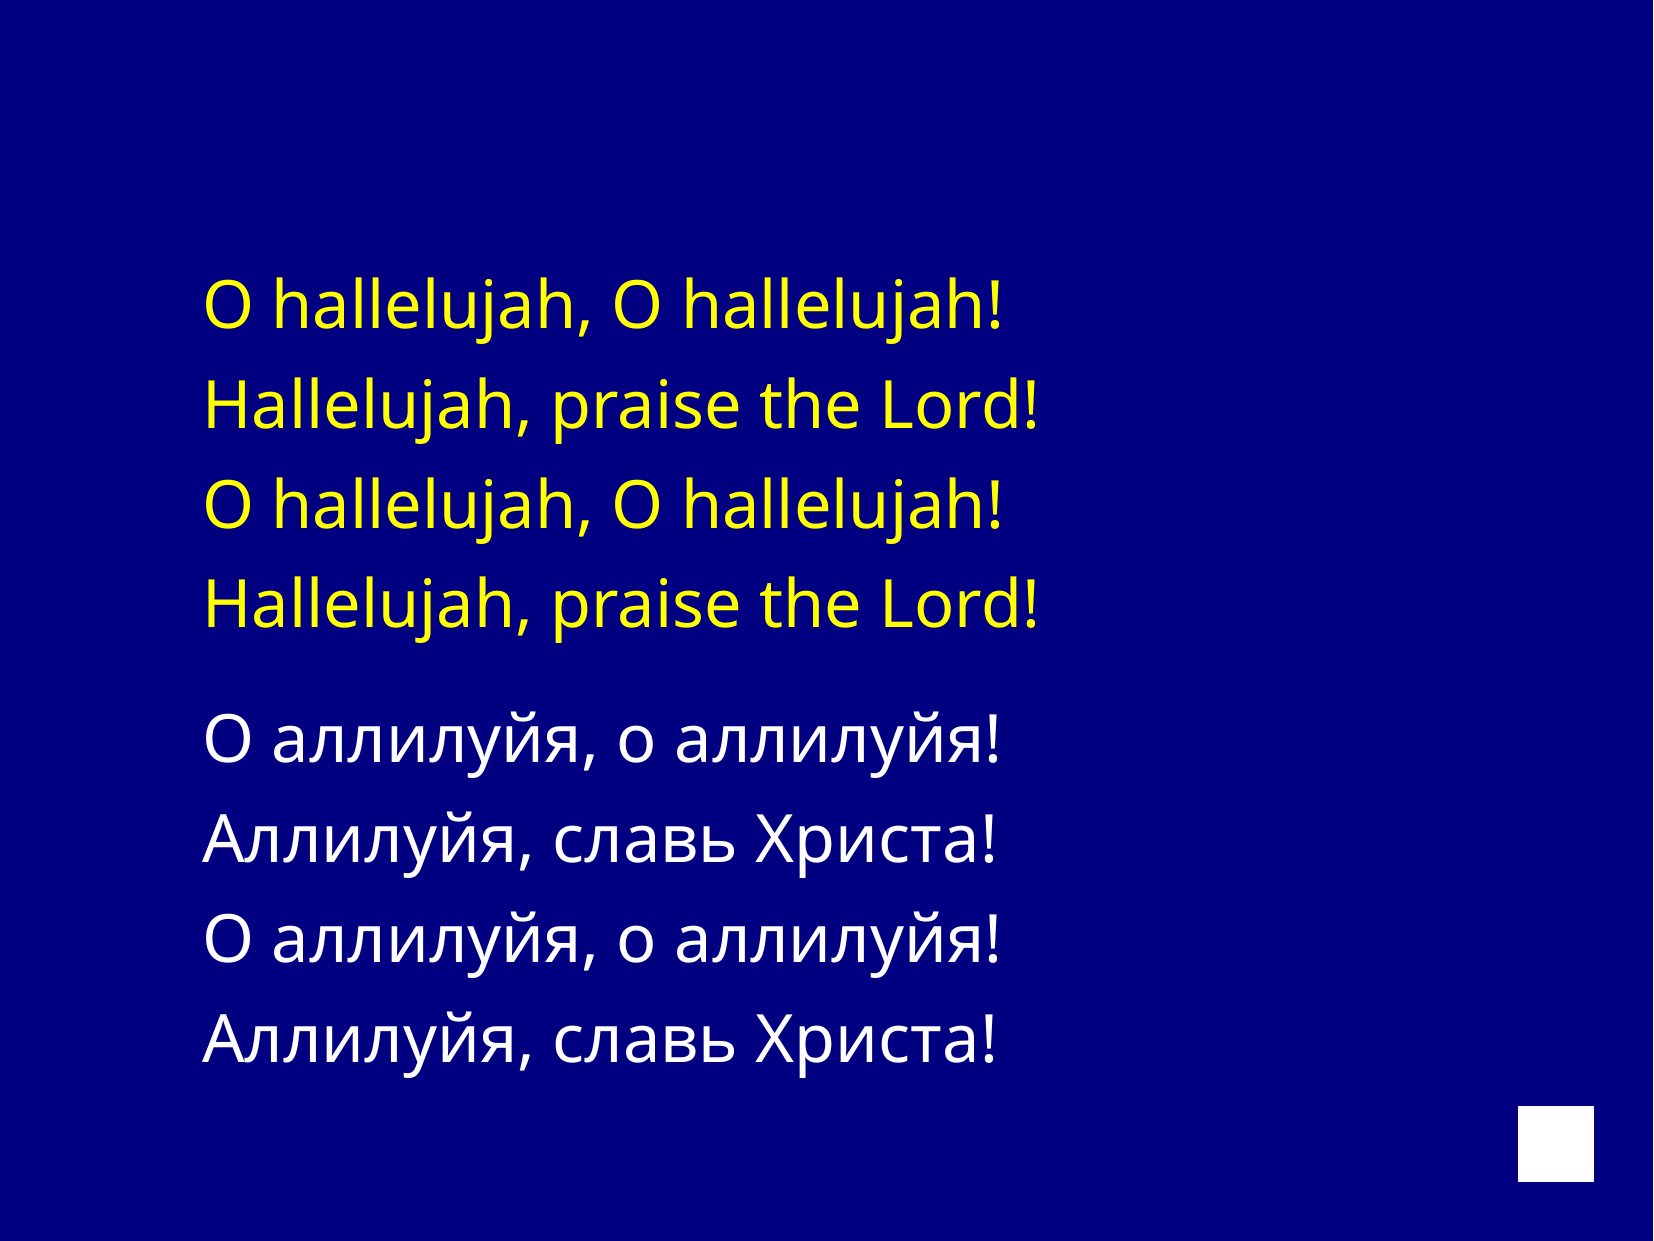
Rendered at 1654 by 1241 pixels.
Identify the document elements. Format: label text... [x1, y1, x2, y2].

text_box O hallelujah, O hallelujah! Hallelujah, praise the Lord! O hallelujah, O hallelujah! Hallelujah, praise the Lord! [75, 150, 1576, 675]
text_box О аллилуйя, о аллилуйя! Аллилуйя, славь Христа! О аллилуйя, о аллилуйя! Аллилуйя, славь Христа! [75, 675, 1576, 1163]
text_box [1518, 1106, 1594, 1182]
